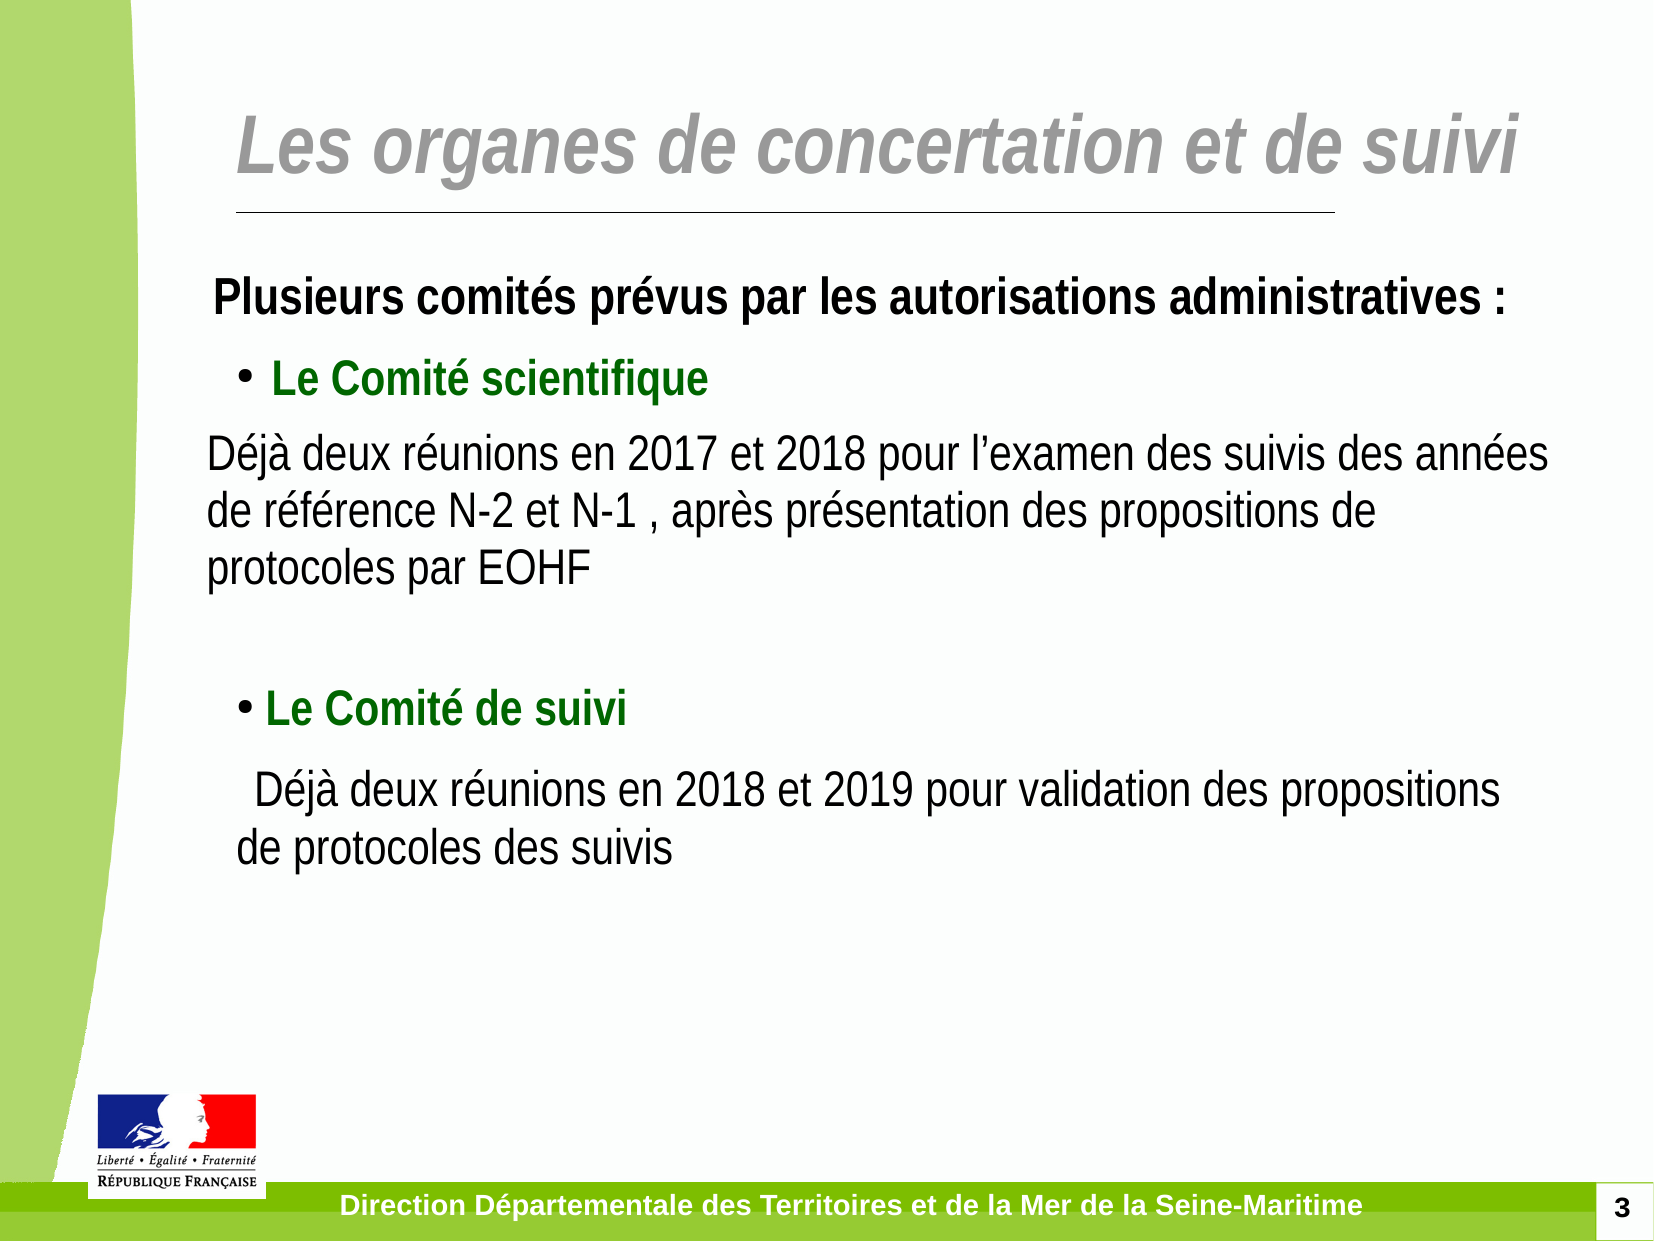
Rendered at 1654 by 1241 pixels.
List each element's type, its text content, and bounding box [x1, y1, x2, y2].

text_box Direction Départementale des Territoires et de la Mer de la Seine-Maritime [324, 1181, 1536, 1241]
title Les organes de concertation et de suivi [236, 39, 1595, 248]
list Plusieurs comités prévus par les autorisations administratives : Le Comité scientifique Déjà deux réunions en 2017 et 2018 pour l’examen des suivis des années de référence N-2 et N-1 , après présentation des propositions de protocoles par EOHF [206, 265, 1565, 653]
picture [0, 0, 1654, 1241]
list Le Comité de suivi Déjà deux réunions en 2018 et 2019 pour validation des propositions de protocoles des suivis [236, 679, 1565, 966]
